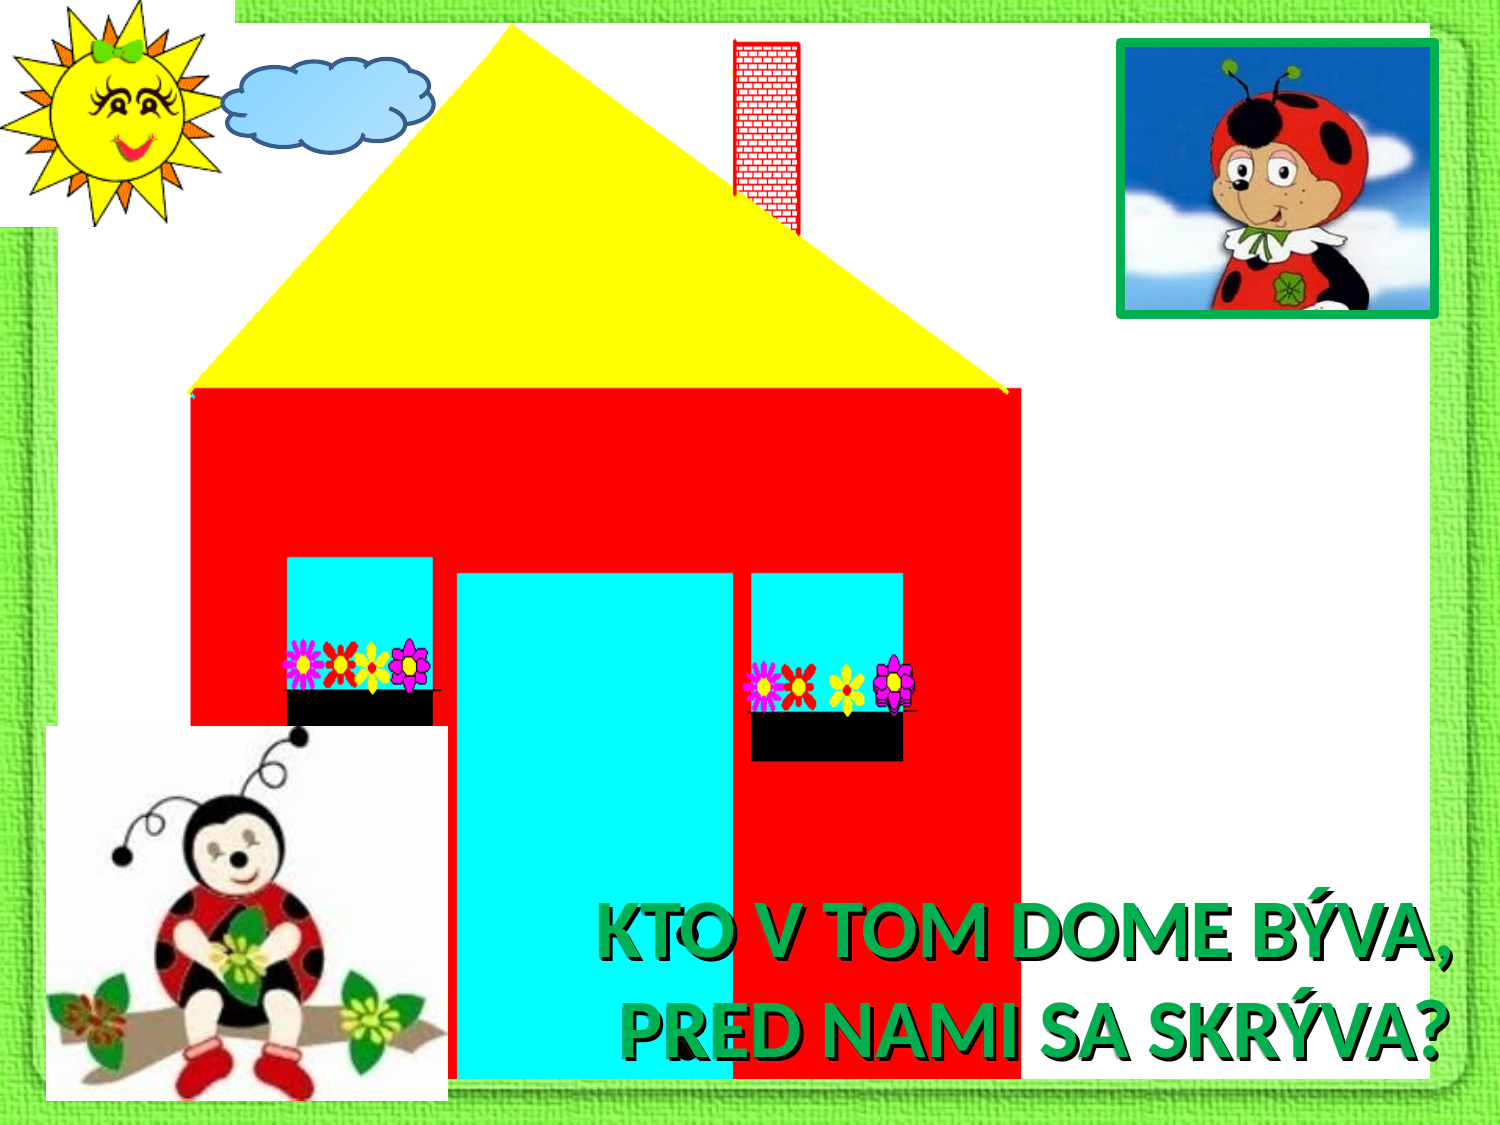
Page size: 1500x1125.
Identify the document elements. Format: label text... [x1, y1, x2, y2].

title KTO V TOM DOME BÝVA, PRED NAMI SA SKRÝVA? [550, 867, 1500, 1125]
picture [0, 0, 1430, 1101]
picture [1125, 46, 1430, 310]
text_box [222, 58, 434, 153]
